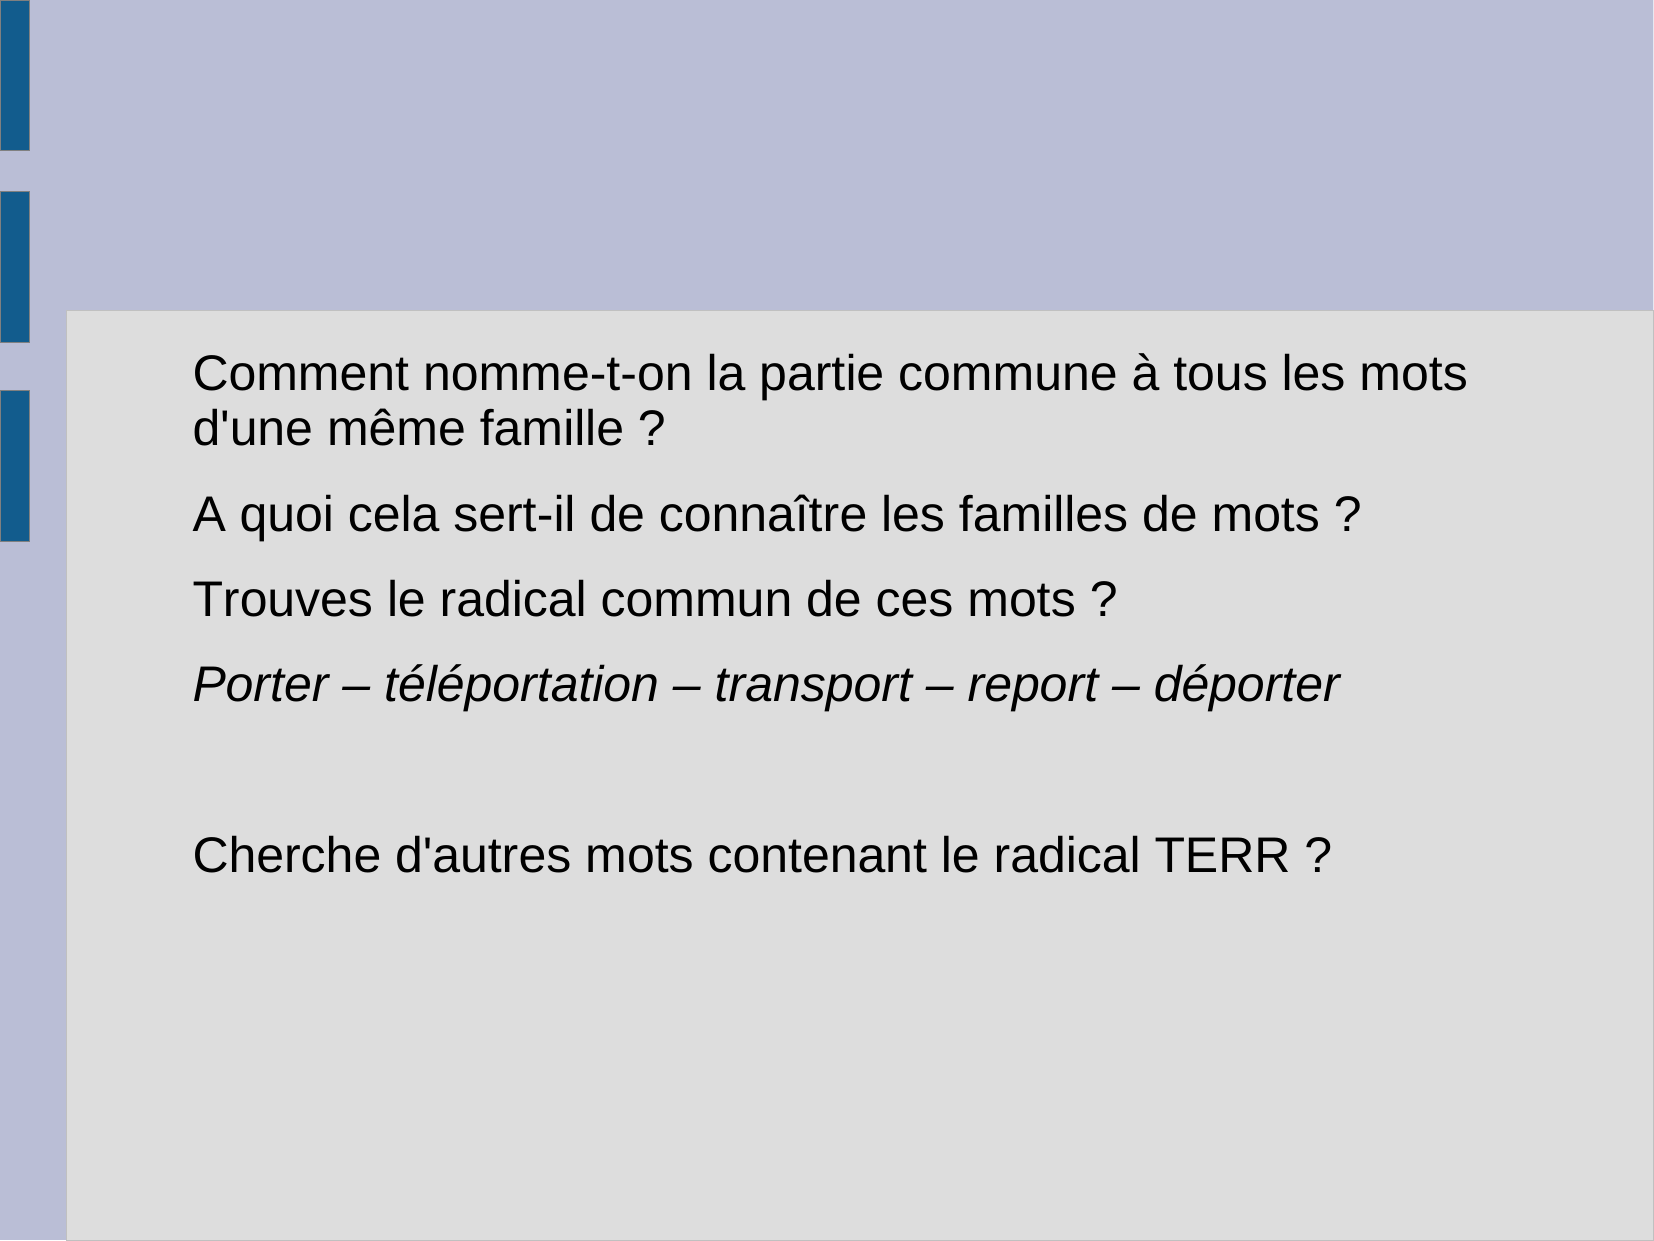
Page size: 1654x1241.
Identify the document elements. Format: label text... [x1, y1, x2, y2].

list Comment nomme-t-on la partie commune à tous les mots d'une même famille ? A quoi cela sert-il de connaître les familles de mots ? Trouves le radical commun de ces mots ? Porter – téléportation – transport – report – déporter Cherche d'autres mots contenant le radical TERR ? [121, 344, 1534, 1127]
